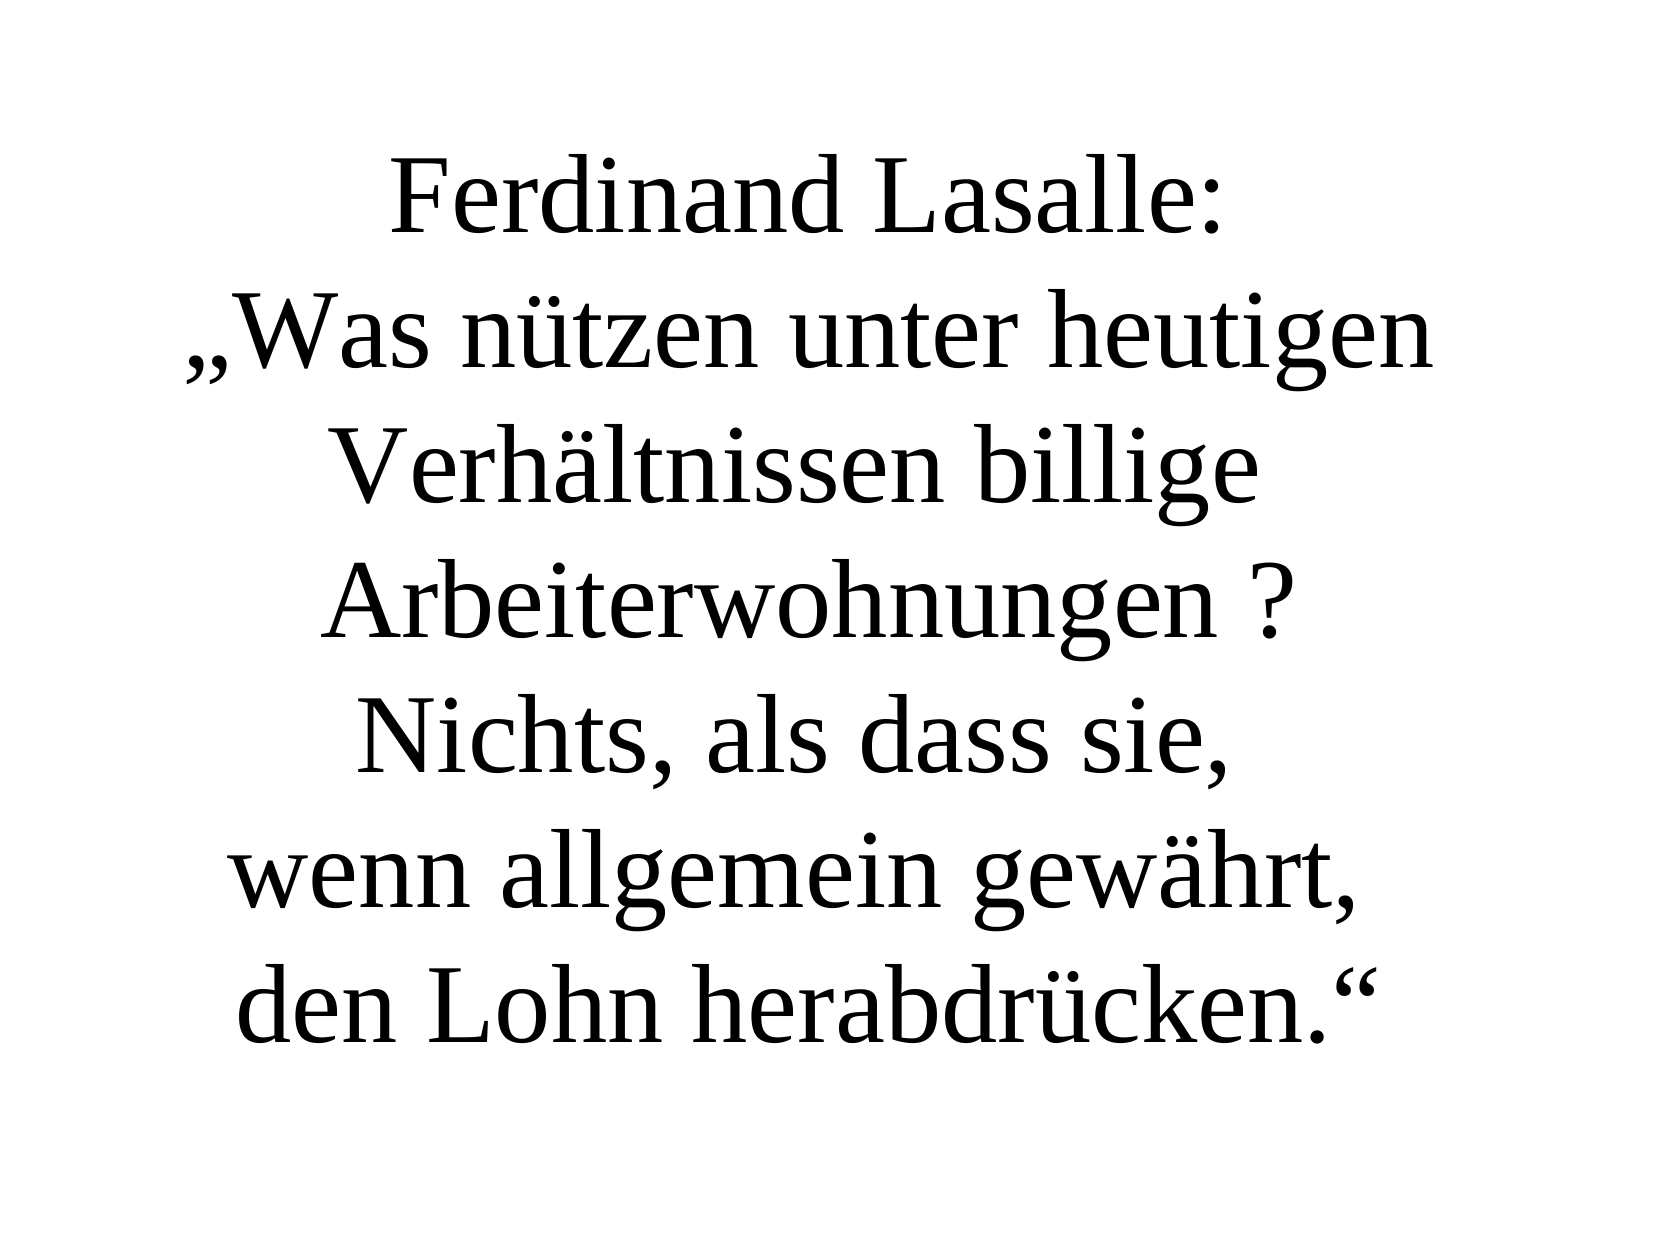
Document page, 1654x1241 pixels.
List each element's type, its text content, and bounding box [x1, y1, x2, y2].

text_box Ferdinand Lasalle: „Was nützen unter heutigen Verhältnissen billige Arbeiterwohnungen ? Nichts, als dass sie, wenn allgemein gewährt, den Lohn herabdrücken.“ [173, 120, 1445, 1066]
